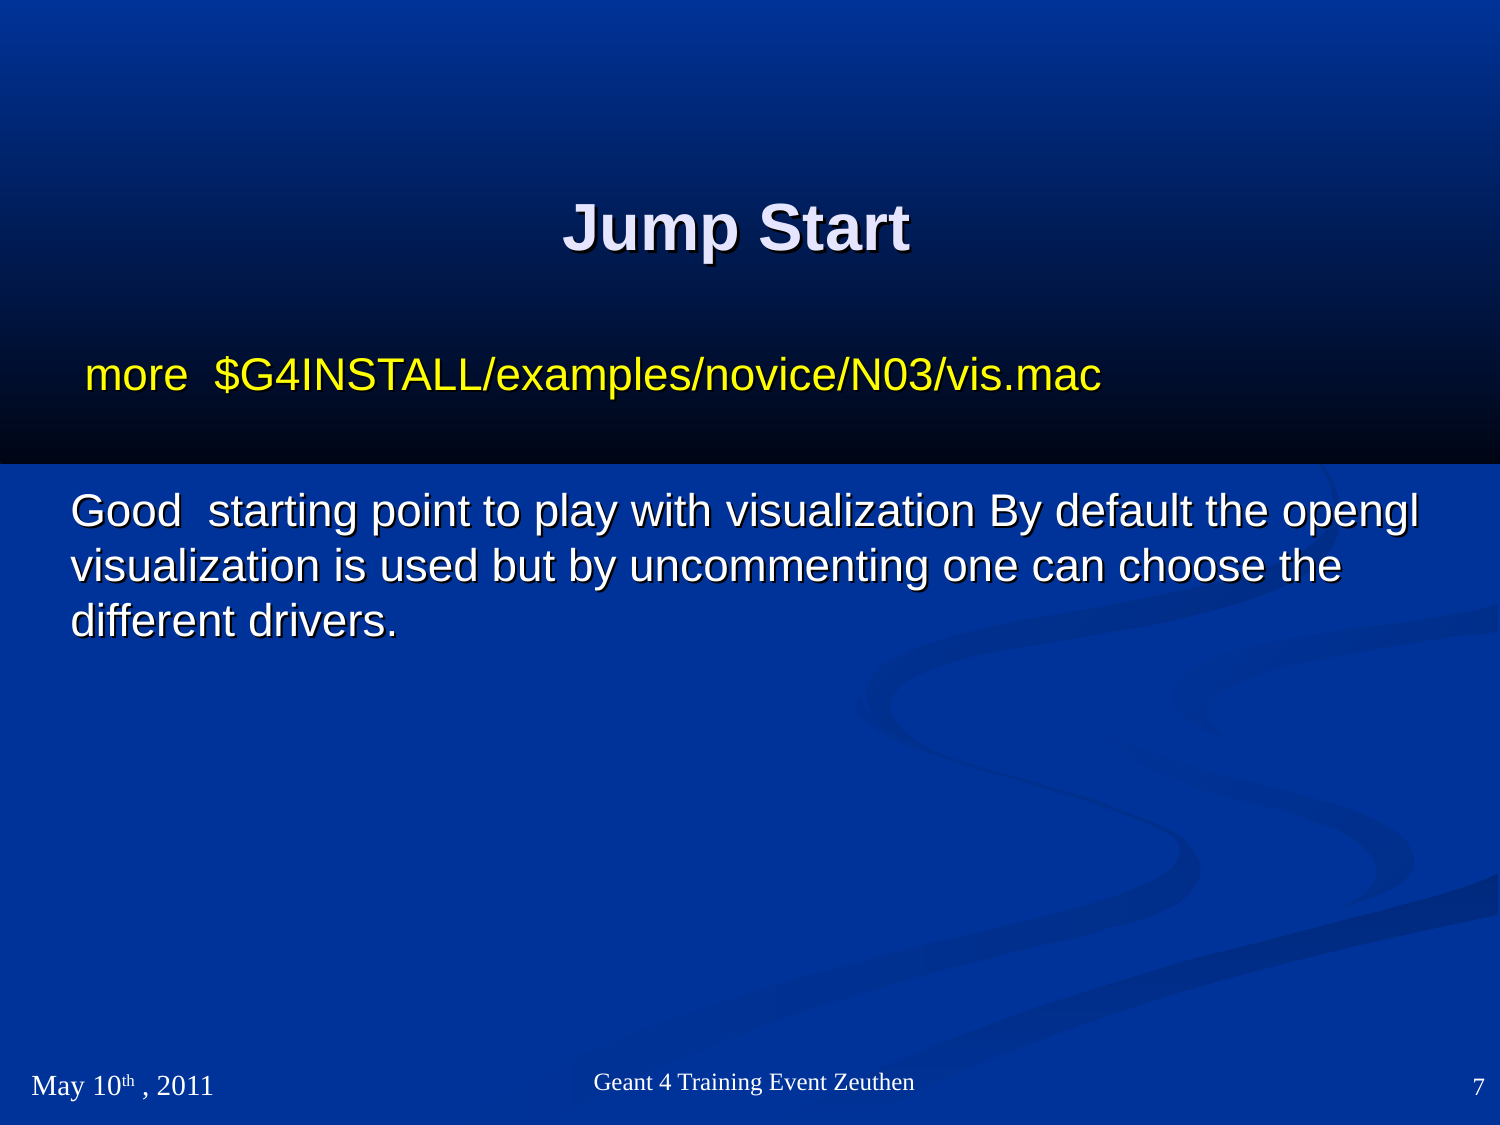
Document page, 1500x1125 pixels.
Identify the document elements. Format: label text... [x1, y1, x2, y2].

title Jump Start [99, 66, 1375, 191]
subtitle more $G4INSTALL/examples/novice/N03/vis.mac Good starting point to play with visualization By default the opengl visualization is used but by uncommenting one can choose the different drivers. [70, 191, 1421, 935]
